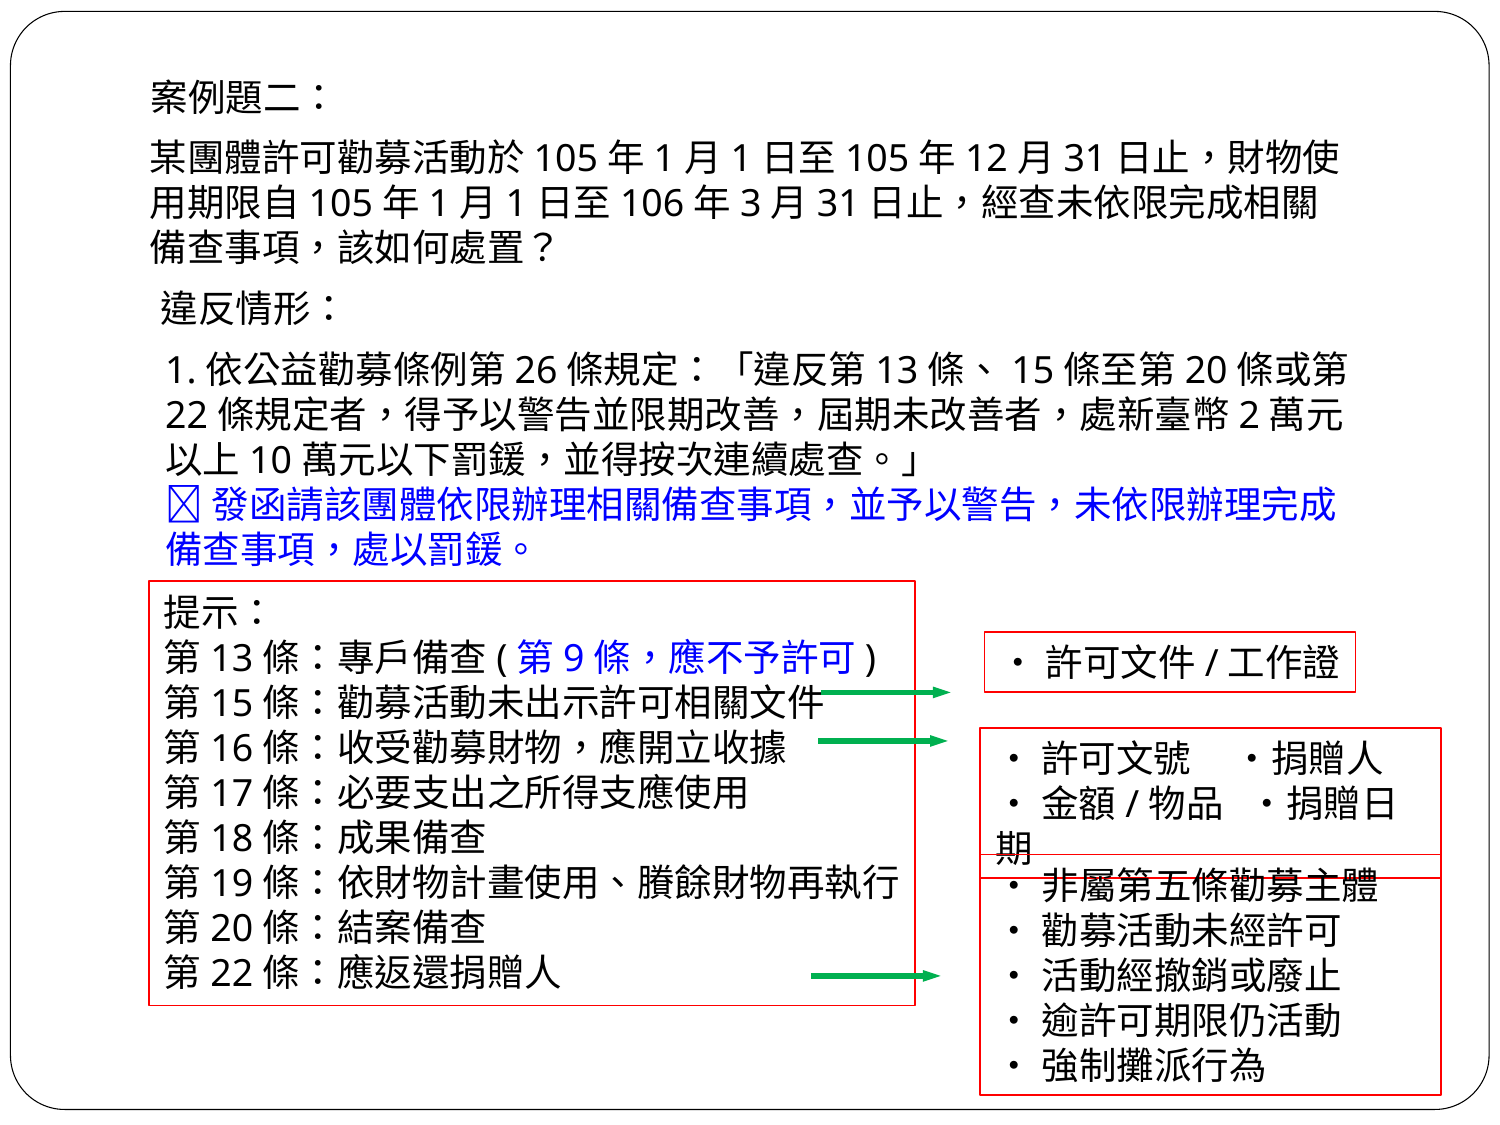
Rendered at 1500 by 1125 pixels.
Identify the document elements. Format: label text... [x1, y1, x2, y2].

text_box 提示： 第13條：專戶備查(第9條，應不予許可) 第15條：勸募活動未出示許可相關文件 第16條：收受勸募財物，應開立收據 第17條：必要支出之所得支應使用 第18條：成果備查 第19條：依財物計畫使用、賸餘財物再執行 第20條：結案備查 第22條：應返還捐贈人 [148, 581, 900, 1006]
text_box ‧非屬第五條勸募主體 ‧勸募活動未經許可 ‧活動經撤銷或廢止 ‧逾許可期限仍活動 ‧強制攤派行為 [980, 855, 1441, 1095]
text_box 某團體許可勸募活動於105年1月1日至105年12月31日止，財物使用期限自105年1月1日至106年3月31日止，經查未依限完成相關備查事項，該如何處置？ [134, 126, 1361, 279]
text_box ‧許可文號 ‧捐贈人 ‧金額/物品 ‧捐贈日期 [980, 728, 1441, 855]
text_box 案例題二： [136, 66, 353, 126]
text_box 1.依公益勸募條例第26條規定：「違反第13條、15條至第20條或第22條規定者，得予以警告並限期改善，屆期未改善者，處新臺幣2萬元以上10萬元以下罰鍰，並得按次連續處查。」 發函請該團體依限辦理相關備查事項，並予以警告，未依限辦理完成備查事項，處以罰鍰。 [150, 338, 1379, 581]
text_box 違反情形： [145, 277, 366, 339]
text_box ‧許可文件/工作證 [984, 632, 1355, 692]
